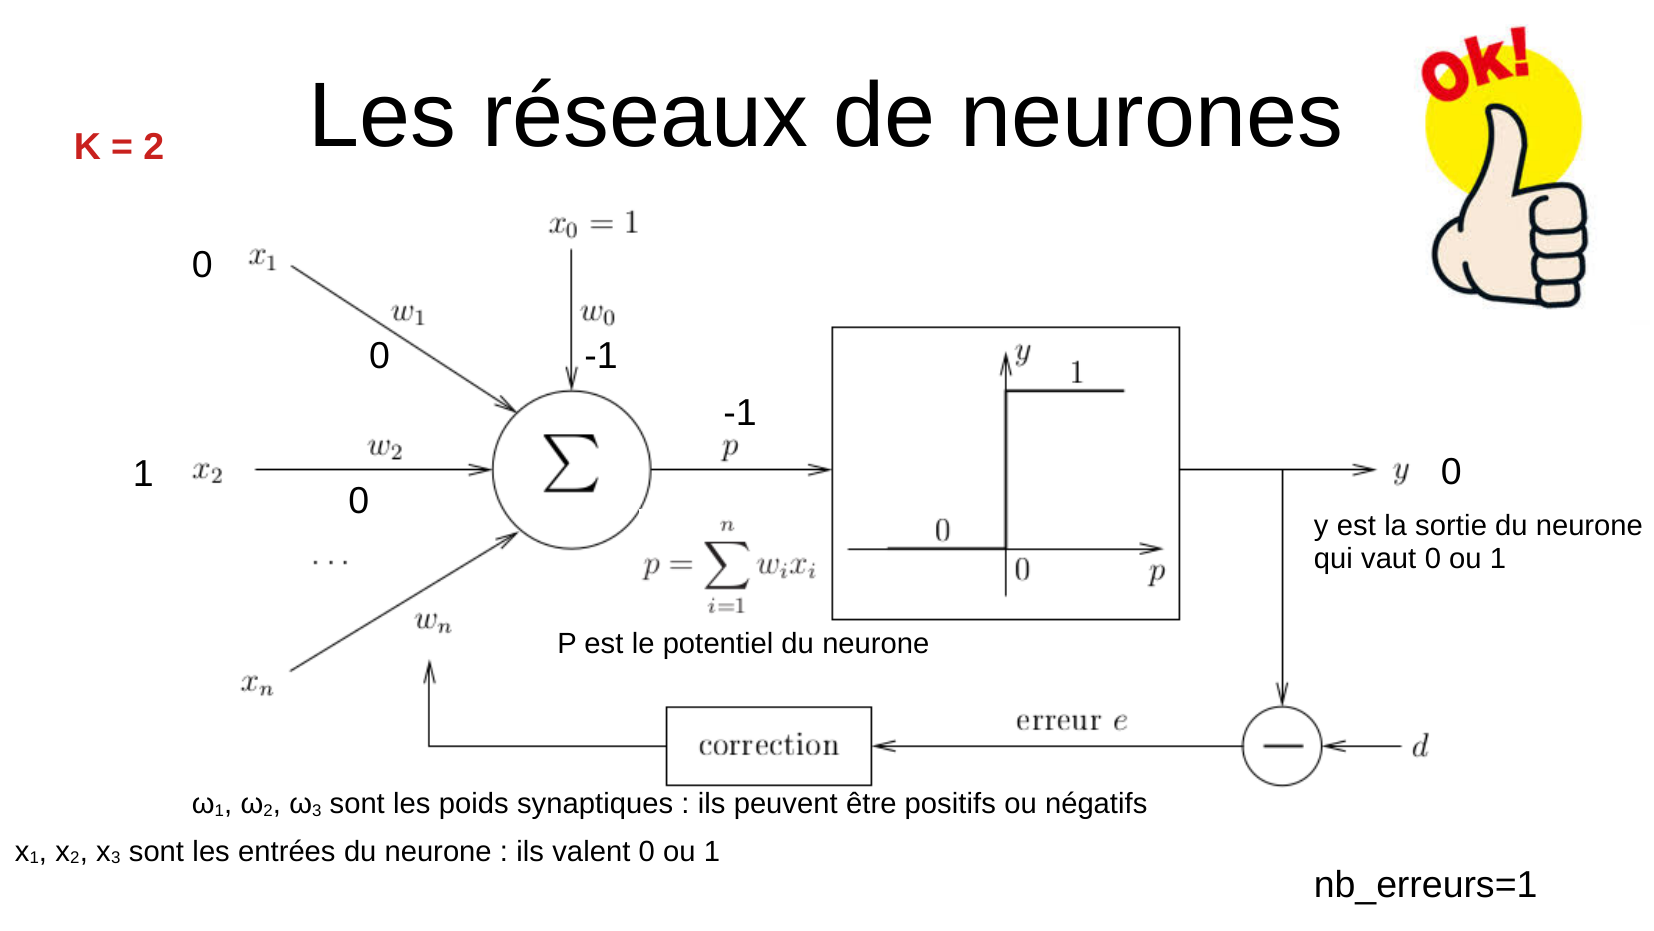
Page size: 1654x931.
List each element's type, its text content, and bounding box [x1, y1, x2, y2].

text_box P est le potentiel du neurone [542, 620, 945, 668]
text_box -1 [569, 327, 633, 384]
text_box x1, x2, x3 sont les entrées du neurone : ils valent 0 ou 1 [0, 827, 736, 876]
text_box -1 [708, 383, 772, 441]
title Les réseaux de neurones [82, 37, 1357, 193]
text_box y est la sortie du neurone qui vaut 0 ou 1 [1299, 501, 1654, 583]
text_box 0 [177, 236, 228, 294]
picture [147, 24, 1650, 827]
text_box 1 [118, 445, 169, 502]
text_box K = 2 [59, 117, 180, 175]
text_box 0 [354, 327, 405, 384]
text_box nb_erreurs=1 [1299, 856, 1595, 914]
text_box 0 [333, 472, 384, 530]
text_box ω1, ω2, ω3 sont les poids synaptiques : ils peuvent être positifs ou négatifs [177, 780, 1165, 828]
text_box 0 [1426, 442, 1477, 500]
